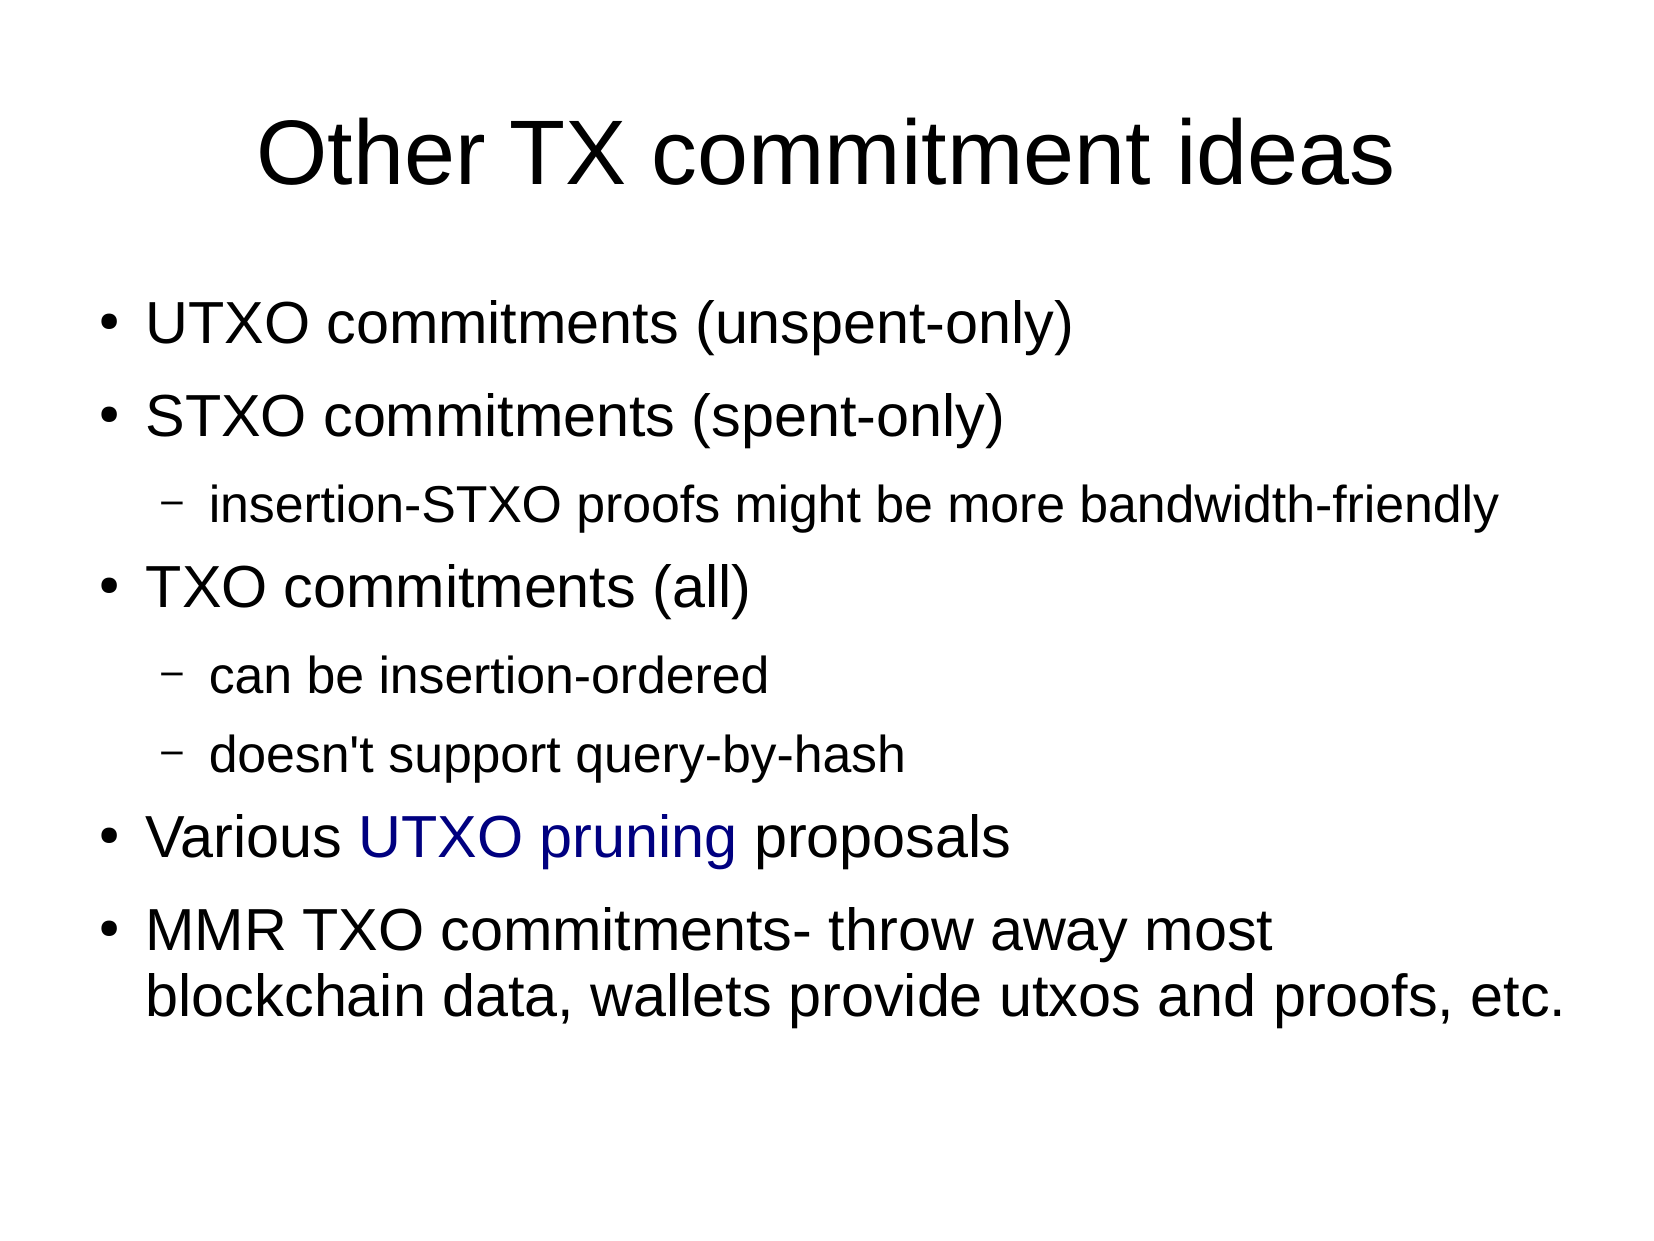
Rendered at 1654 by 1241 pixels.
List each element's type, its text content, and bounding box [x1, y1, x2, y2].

title Other TX commitment ideas [82, 49, 1571, 257]
list UTXO commitments (unspent-only) STXO commitments (spent-only) insertion-STXO proofs might be more bandwidth-friendly TXO commitments (all) can be insertion-ordered doesn't support query-by-hash Various UTXO pruning proposals MMR TXO commitments- throw away most blockchain data, wallets provide utxos and proofs, etc. [82, 290, 1571, 1096]
